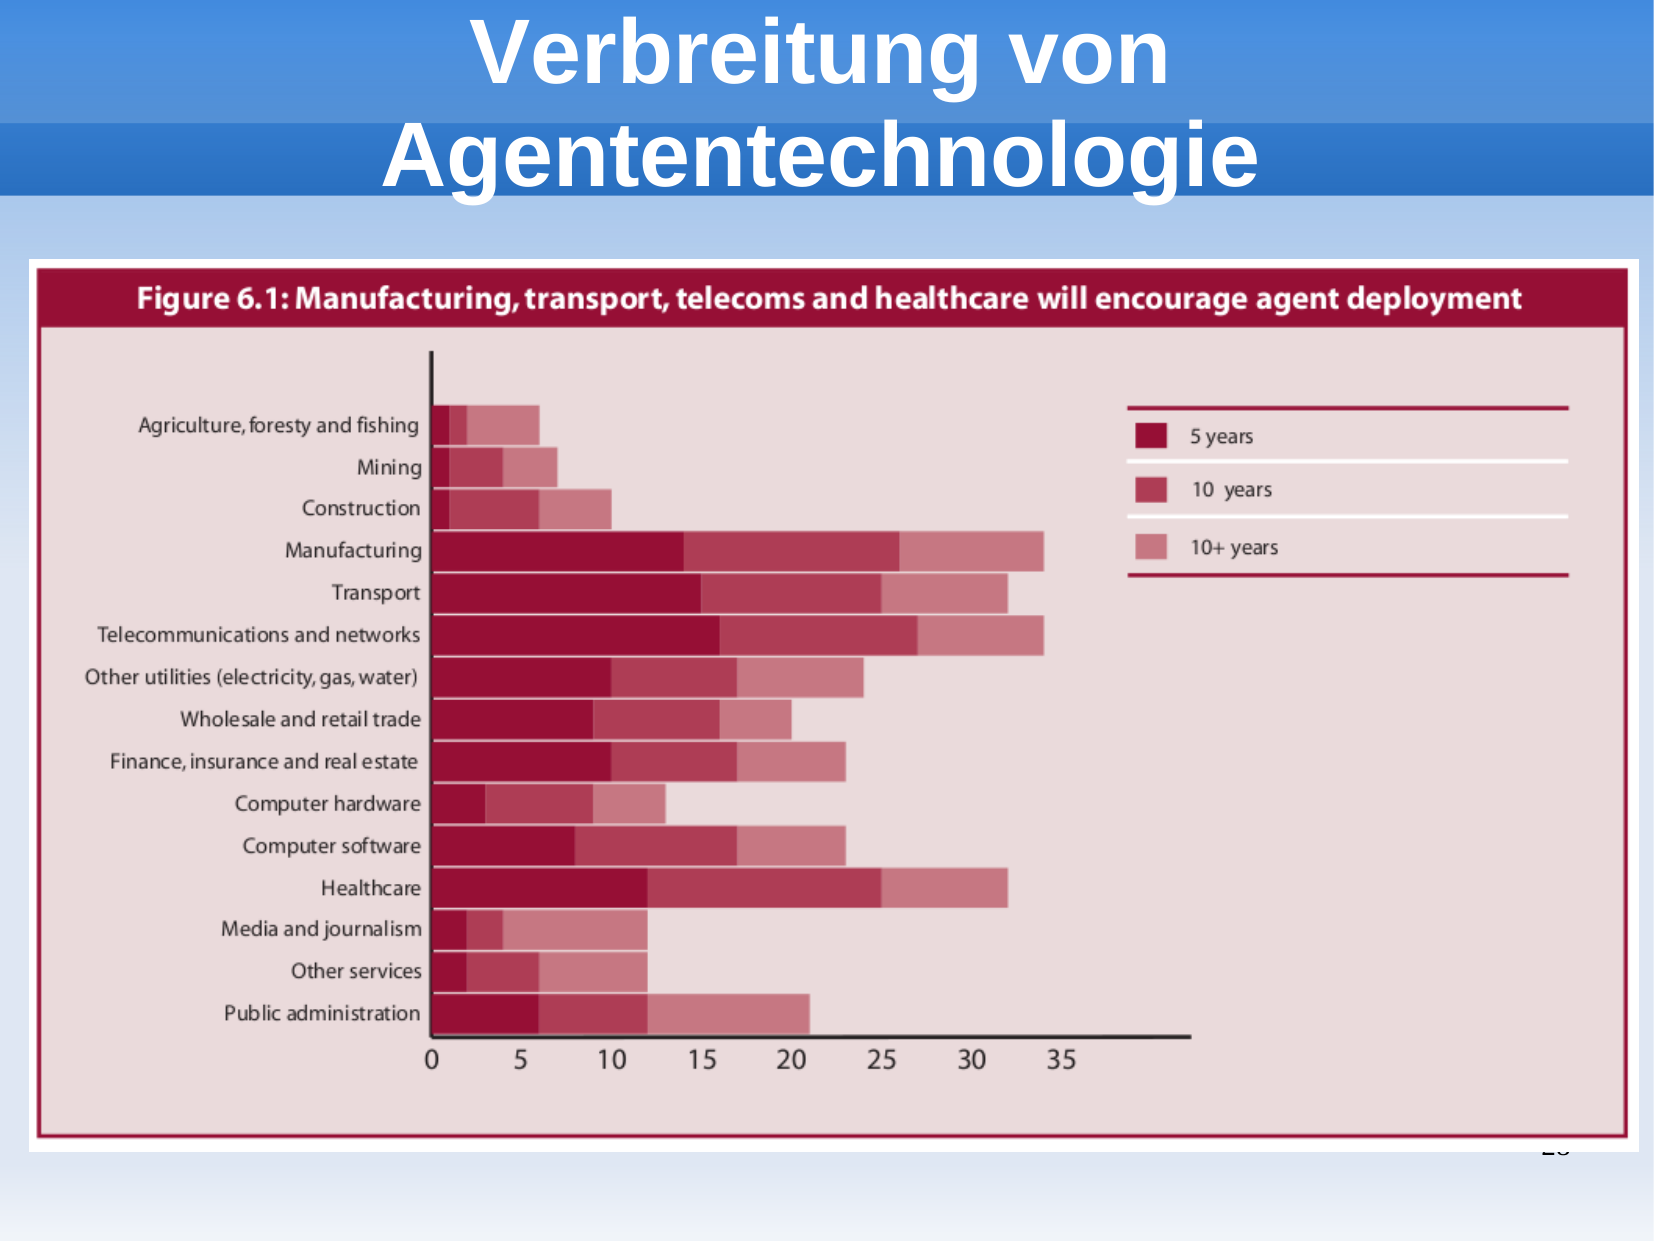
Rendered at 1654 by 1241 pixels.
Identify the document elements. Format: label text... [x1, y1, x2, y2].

title Verbreitung von Agententechnologie [76, 0, 1565, 208]
picture [0, 0, 1654, 1241]
